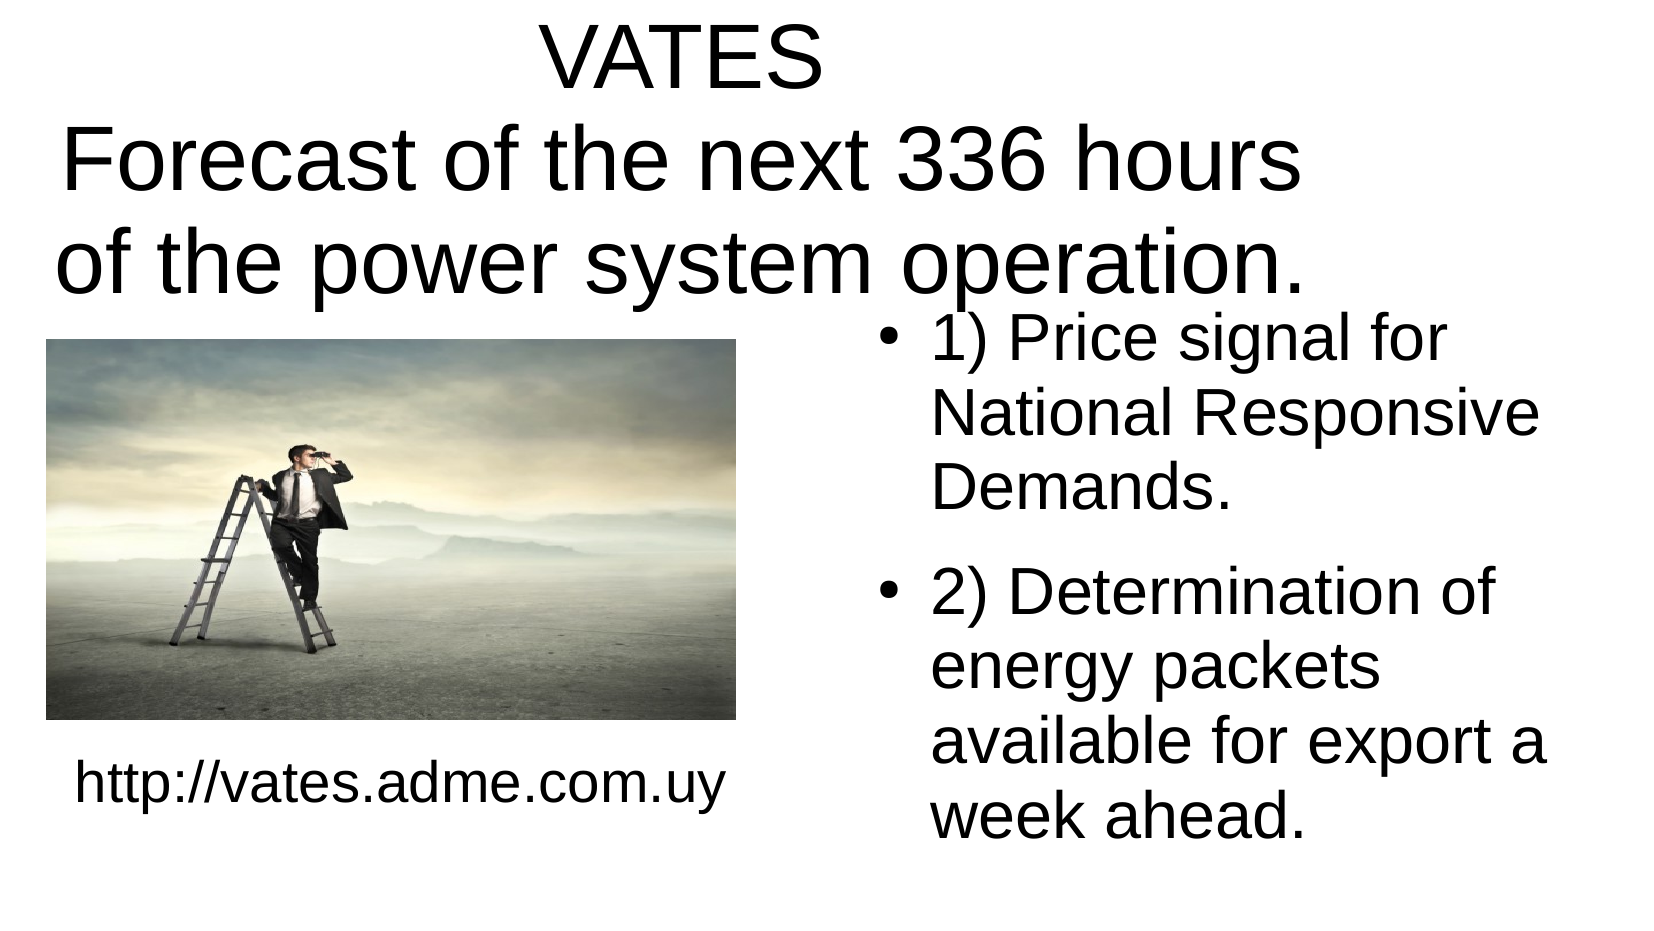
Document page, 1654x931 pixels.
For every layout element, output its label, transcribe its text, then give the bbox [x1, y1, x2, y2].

list 1) Price signal for National Responsive Demands. 2) Determination of energy packets available for export a week ahead. [859, 299, 1592, 896]
text_box http://vates.adme.com.uy [60, 742, 856, 813]
title VATES Forecast of the next 336 hours of the power system operation. [47, 29, 1317, 288]
picture [46, 339, 736, 721]
